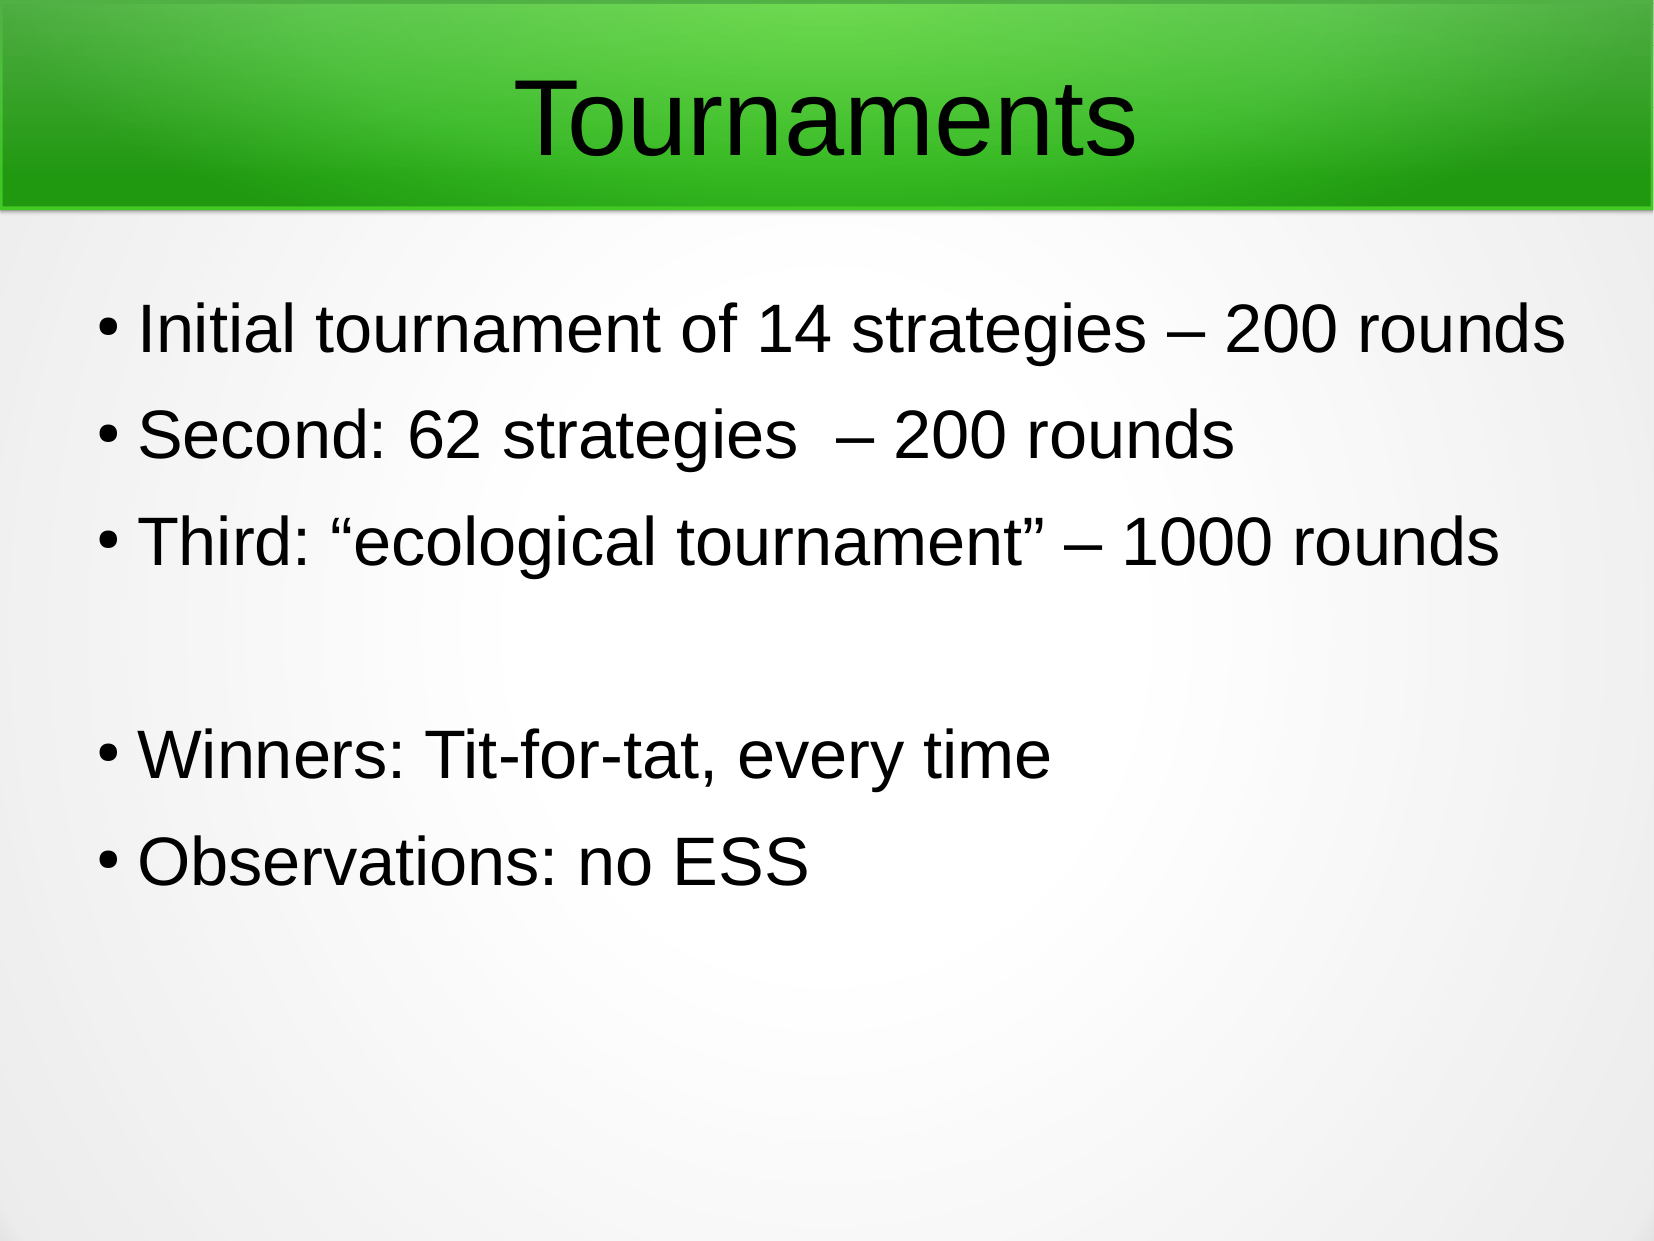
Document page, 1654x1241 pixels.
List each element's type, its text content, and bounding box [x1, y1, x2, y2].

list Initial tournament of 14 strategies – 200 rounds Second: 62 strategies – 200 rounds Third: “ecological tournament” – 1000 rounds Winners: Tit-for-tat, every time Observations: no ESS [82, 290, 1571, 1010]
title Tournaments [82, 47, 1571, 189]
